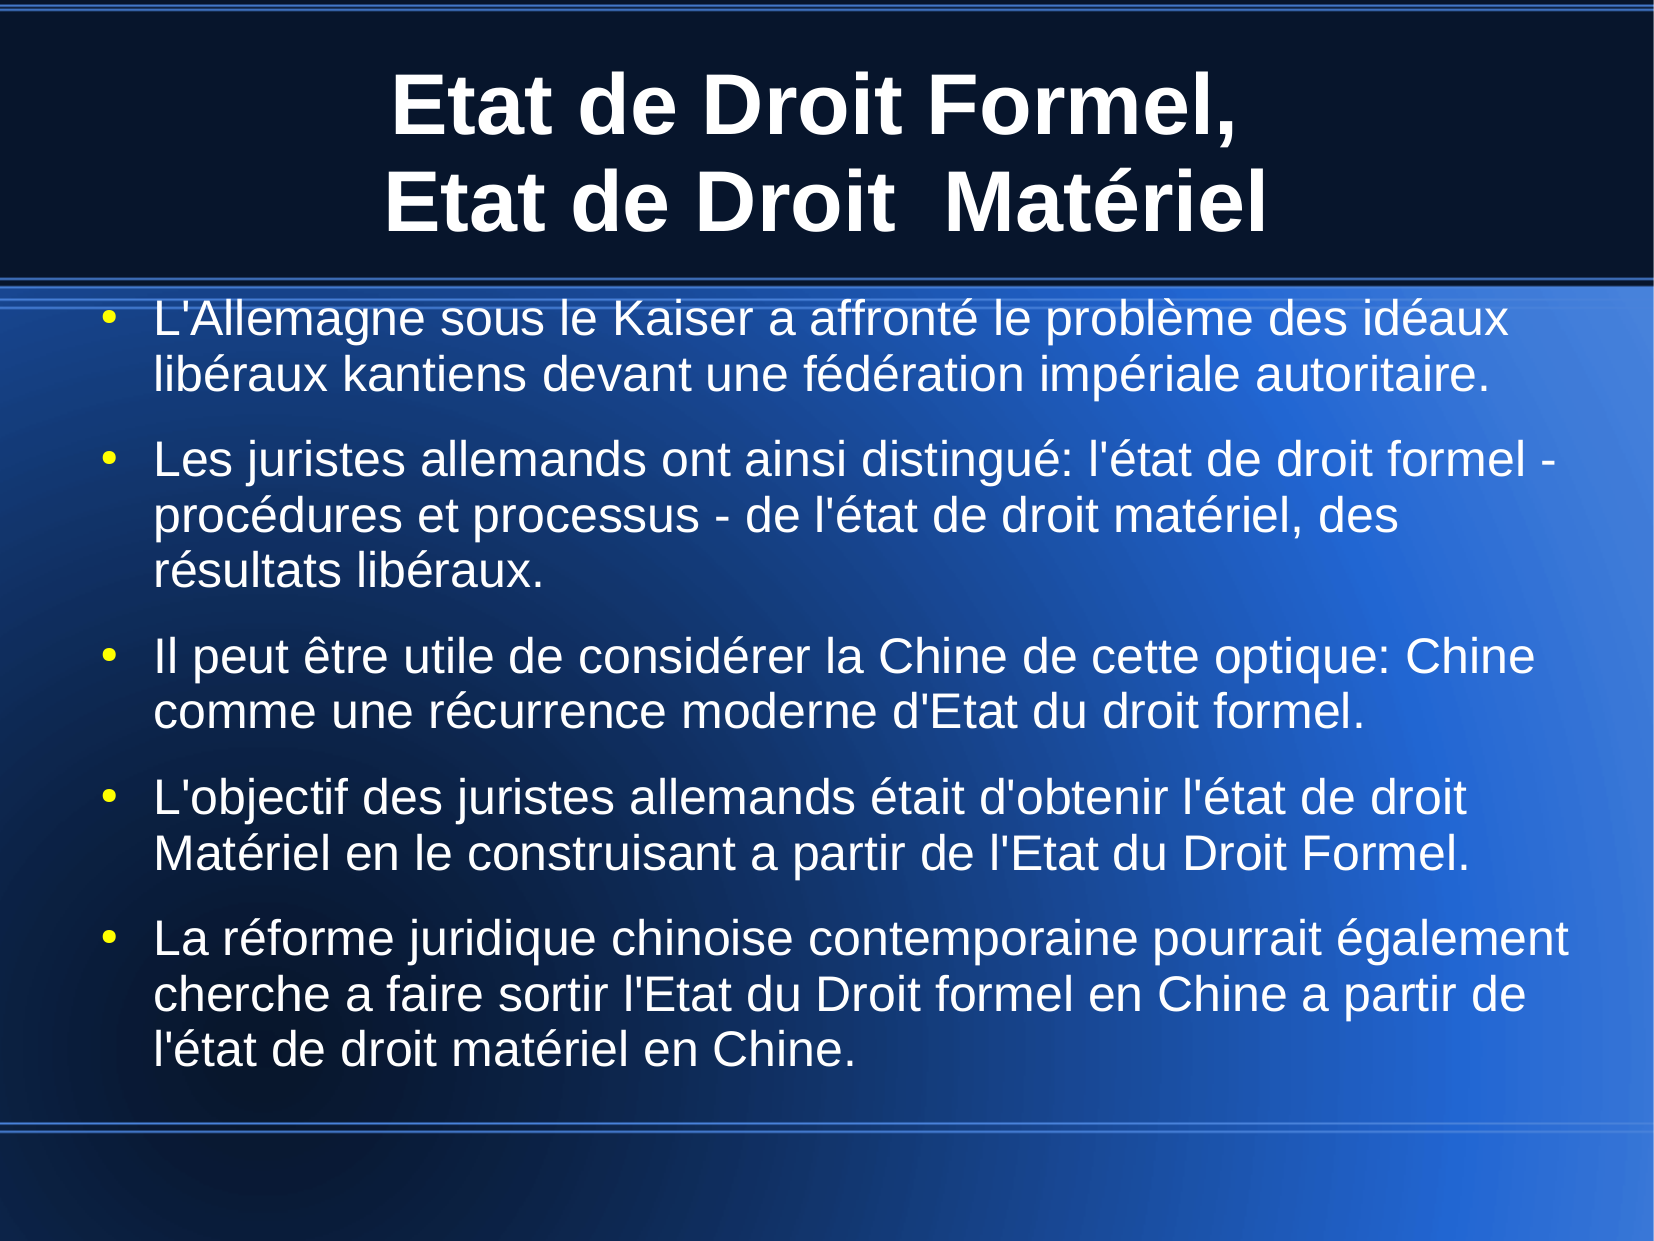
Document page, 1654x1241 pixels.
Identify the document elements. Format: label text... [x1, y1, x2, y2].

picture [0, 0, 1654, 1241]
title Etat de Droit Formel, Etat de Droit Matériel [82, 49, 1571, 257]
list L'Allemagne sous le Kaiser a affronté le problème des idéaux libéraux kantiens devant une fédération impériale autoritaire. Les juristes allemands ont ainsi distingué: l'état de droit formel - procédures et processus - de l'état de droit matériel, des résultats libéraux. Il peut être utile de considérer la Chine de cette optique: Chine comme une récurrence moderne d'Etat du droit formel. L'objectif des juristes allemands était d'obtenir l'état de droit Matériel en le construisant a partir de l'Etat du Droit Formel. La réforme juridique chinoise contemporaine pourrait également cherche a faire sortir l'Etat du Droit formel en Chine a partir de l'état de droit matériel en Chine. [82, 290, 1571, 1133]
